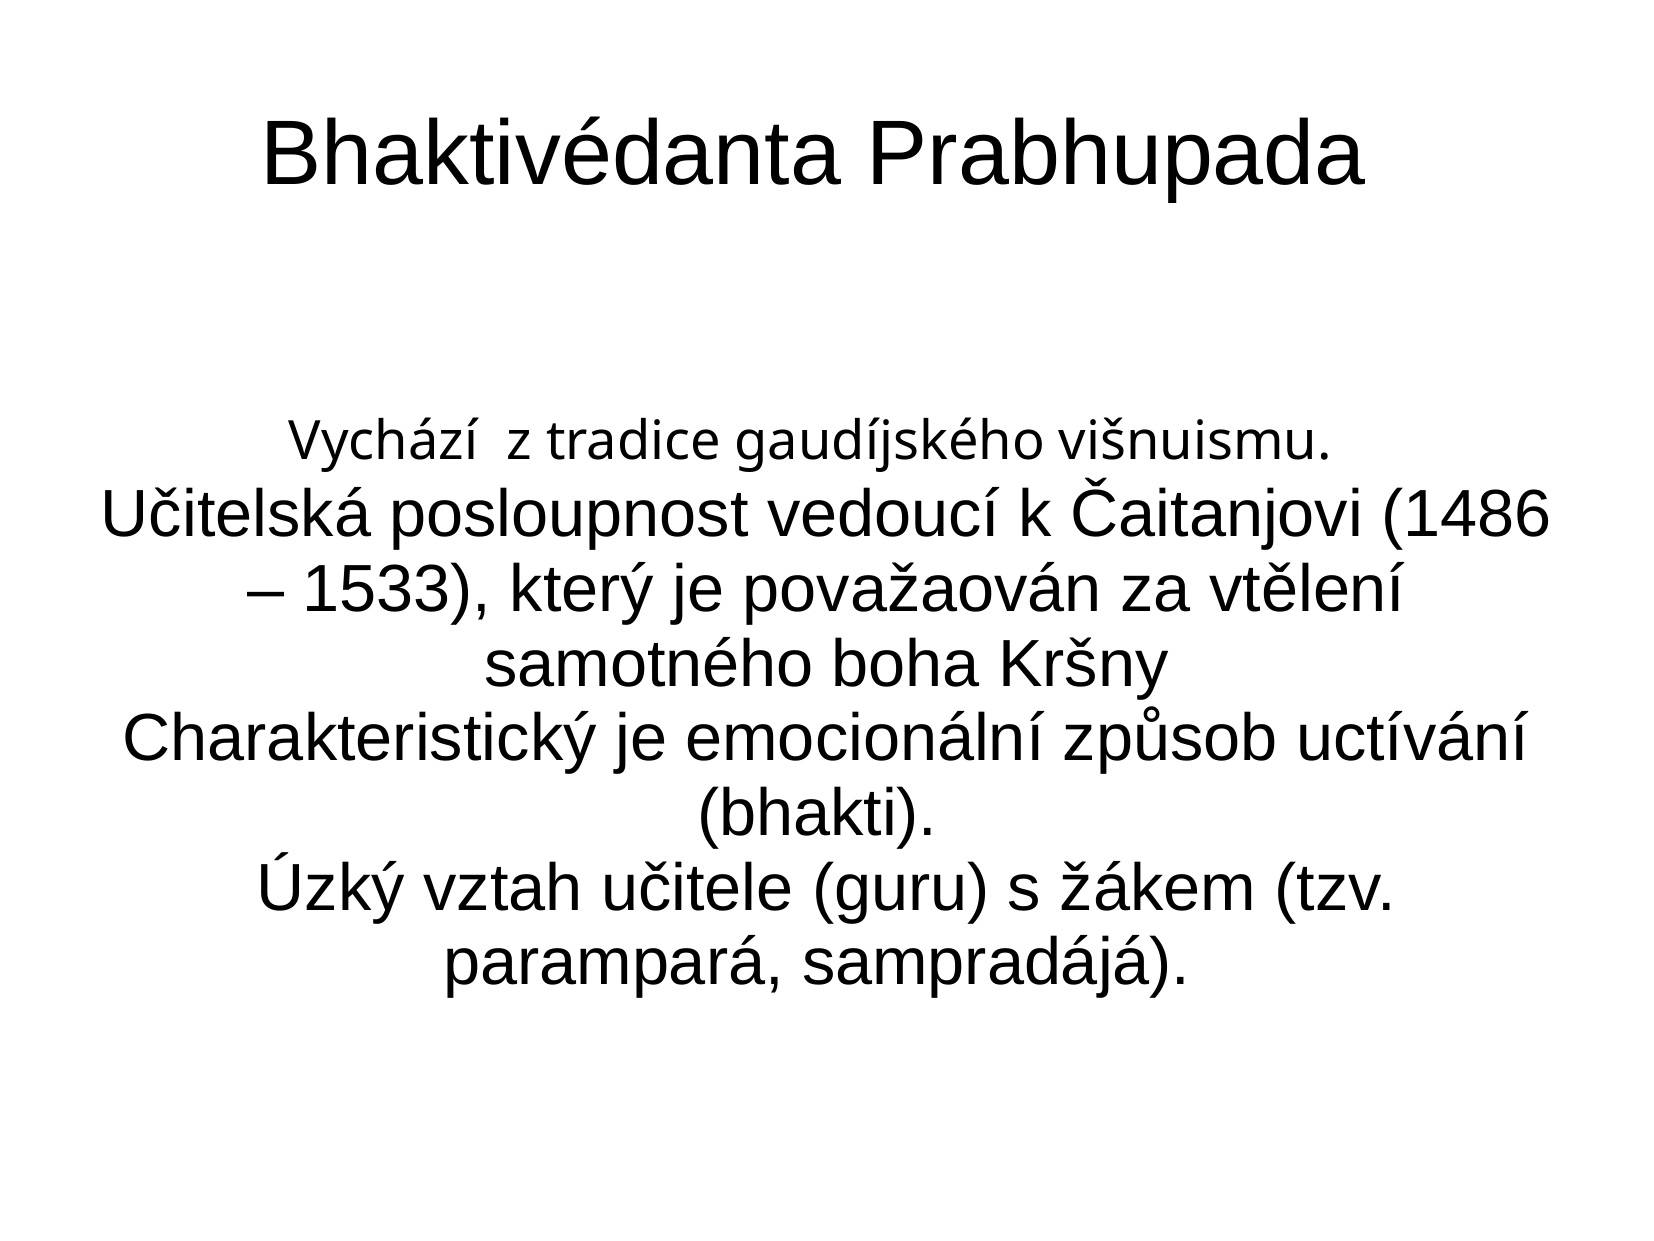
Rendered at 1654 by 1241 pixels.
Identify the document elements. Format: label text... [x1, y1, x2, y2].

title Bhaktivédanta Prabhupada [82, 49, 1571, 257]
subtitle Vychází z tradice gaudíjského višnuismu. Učitelská posloupnost vedoucí k Čaitanjovi (1486 – 1533), který je považaován za vtělení samotného boha Kršny Charakteristický je emocionální způsob uctívání (bhakti). Úzký vztah učitele (guru) s žákem (tzv. parampará, sampradájá). [82, 290, 1571, 1109]
